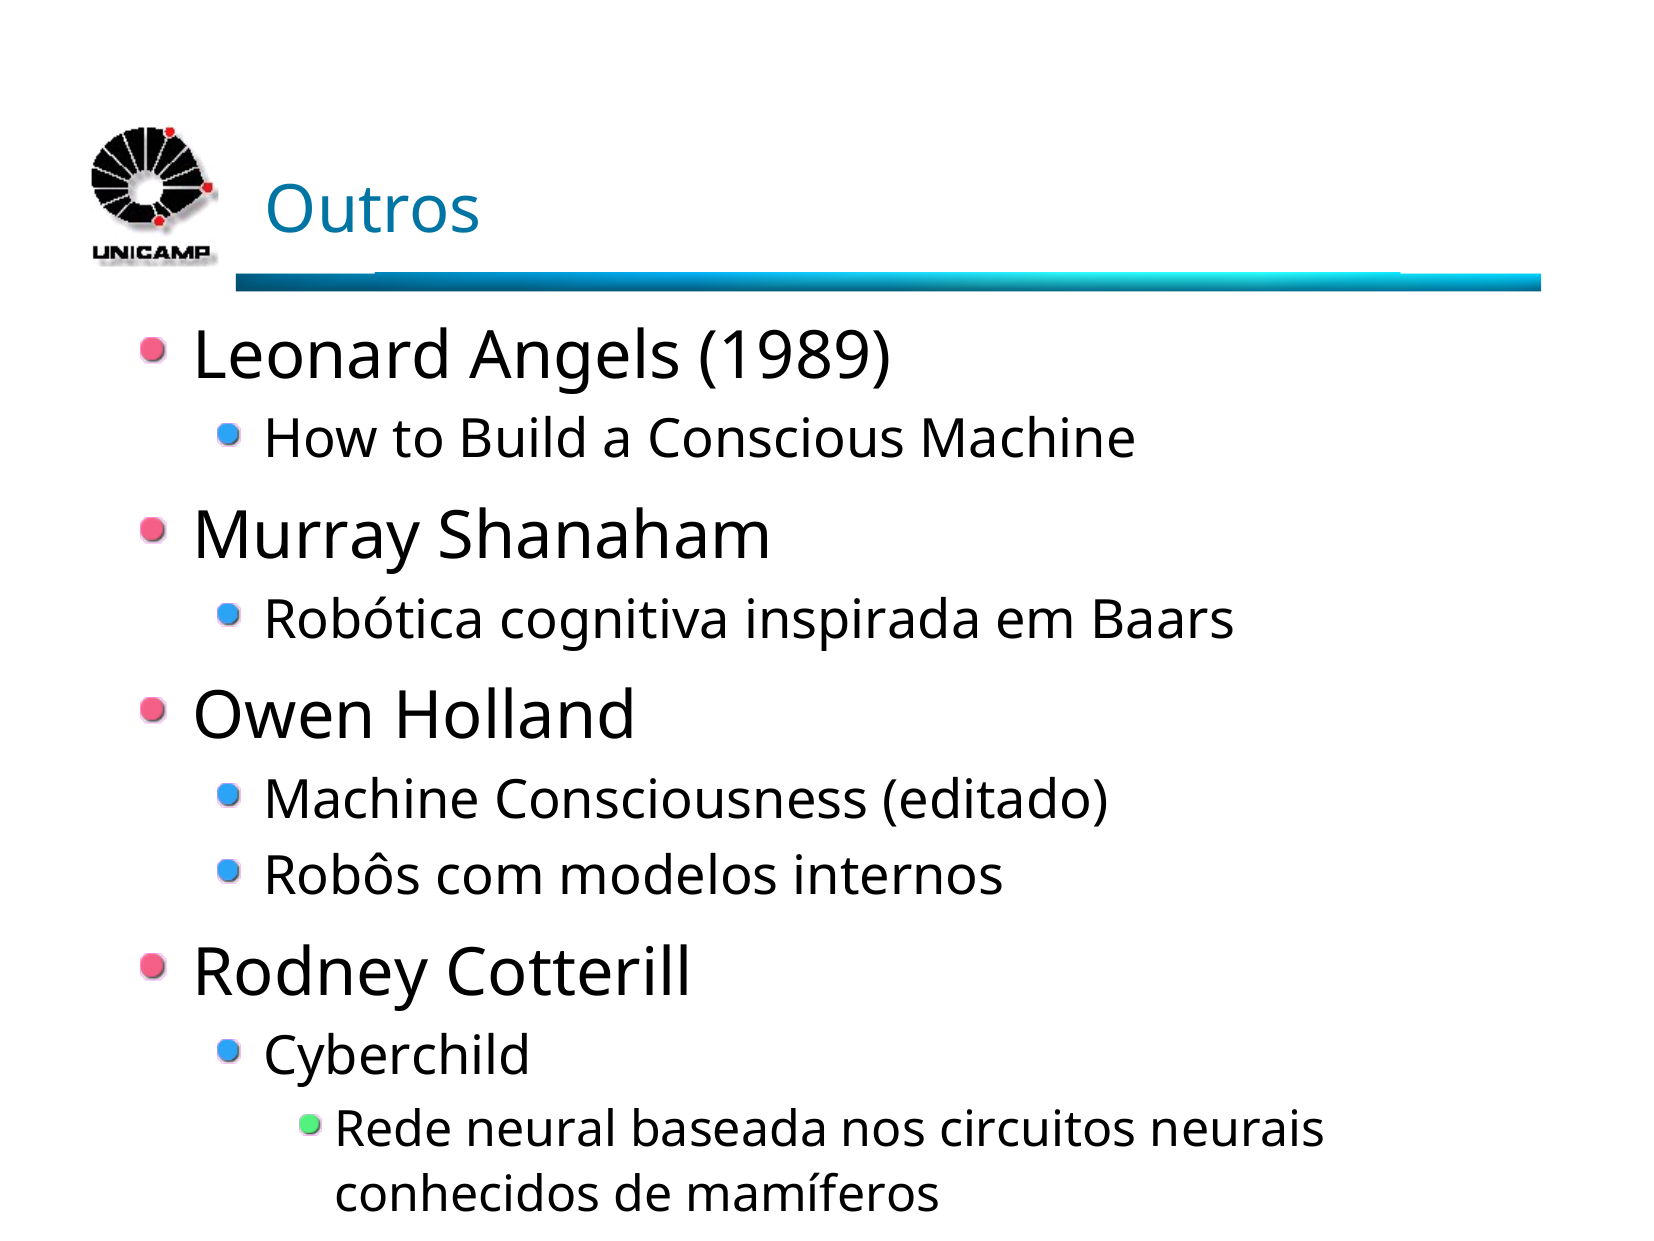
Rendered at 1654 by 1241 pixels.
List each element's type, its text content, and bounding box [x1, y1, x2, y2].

title Outros [264, 57, 1534, 250]
picture [125, 272, 1654, 295]
list Leonard Angels (1989) How to Build a Conscious Machine Murray Shanaham Robótica cognitiva inspirada em Baars Owen Holland Machine Consciousness (editado) Robôs com modelos internos Rodney Cotterill Cyberchild Rede neural baseada nos circuitos neurais conhecidos de mamíferos [121, 309, 1534, 1167]
